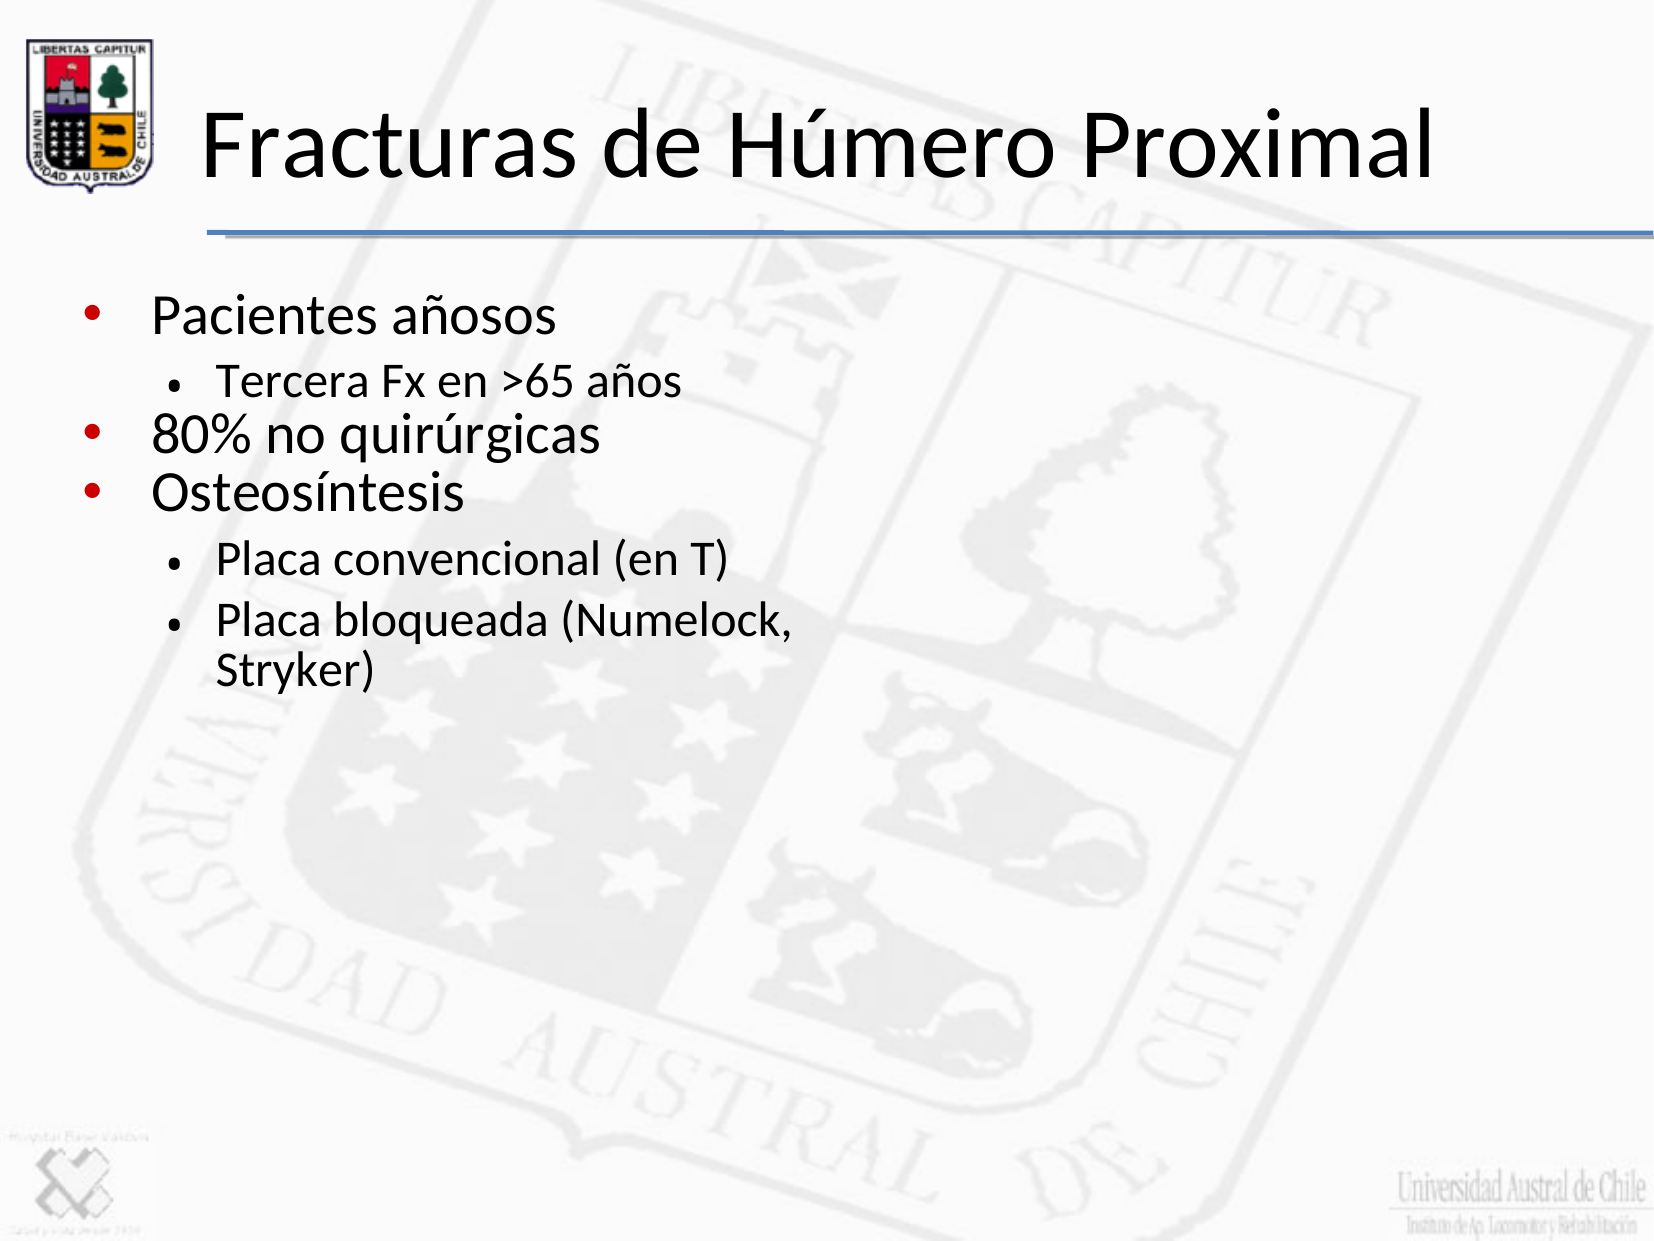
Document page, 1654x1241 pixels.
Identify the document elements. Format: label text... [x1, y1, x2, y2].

list Pacientes añosos Tercera Fx en >65 años 80% no quirúrgicas Osteosíntesis Placa convencional (en T) Placa bloqueada (Numelock, Stryker) [82, 290, 809, 1109]
title Fracturas de Húmero Proximal [82, 49, 1571, 257]
picture [0, 0, 1654, 1241]
